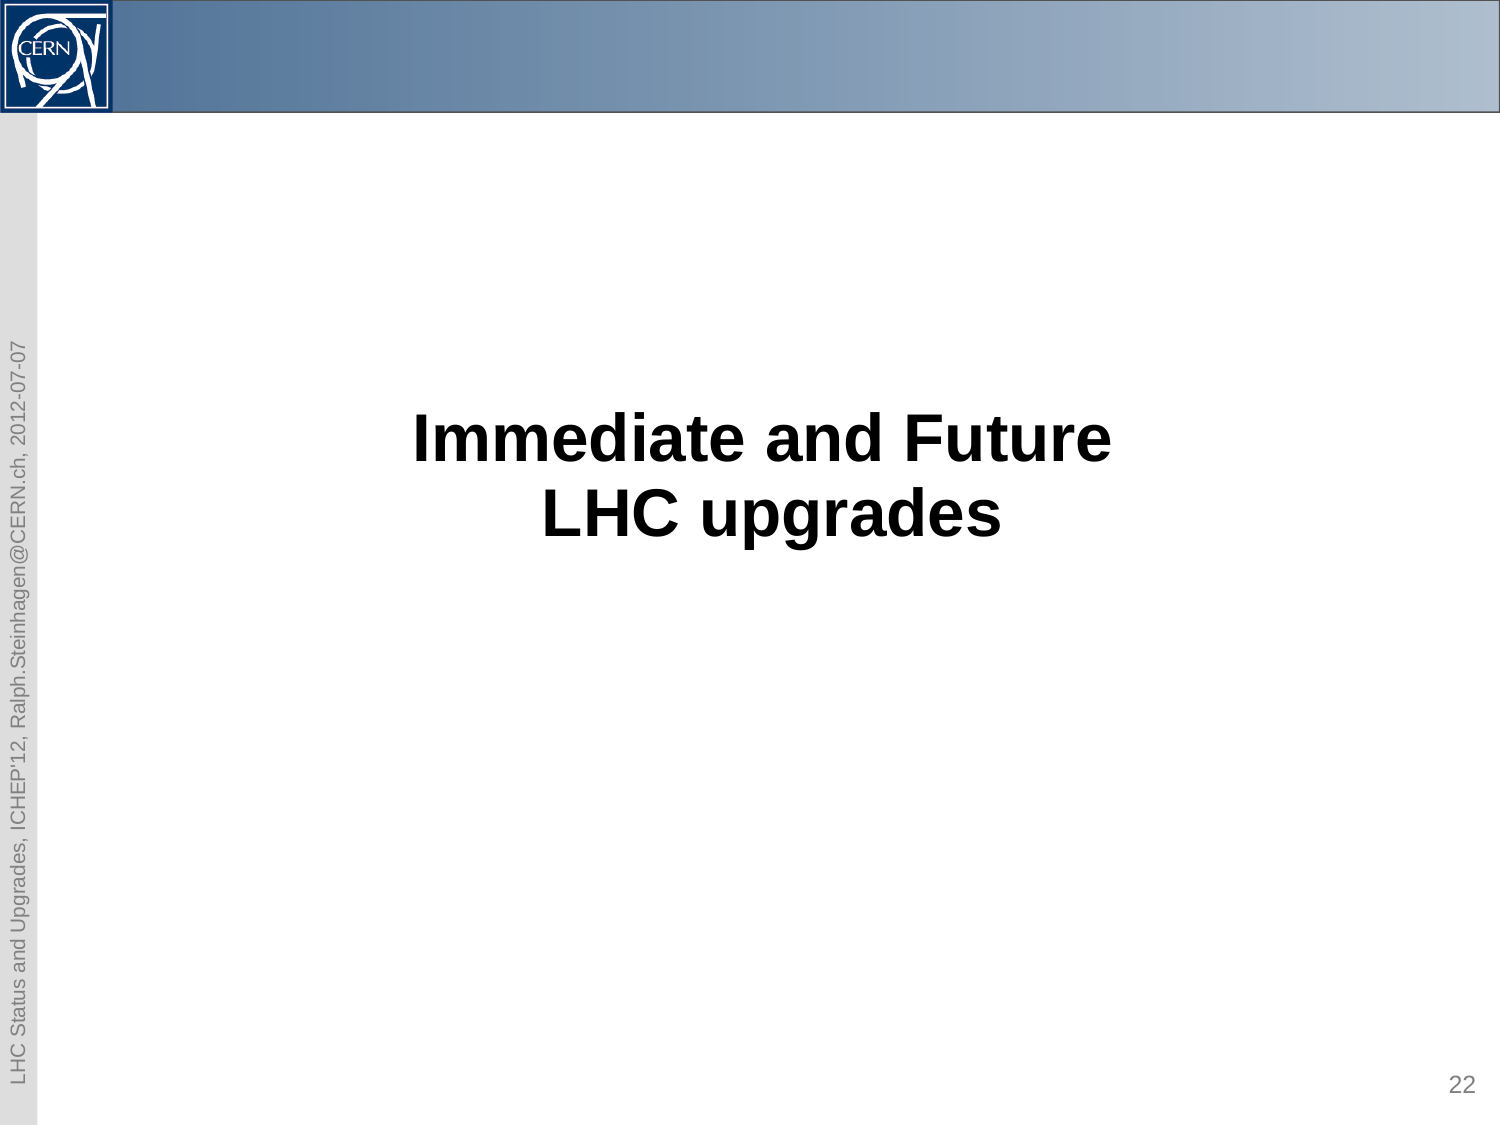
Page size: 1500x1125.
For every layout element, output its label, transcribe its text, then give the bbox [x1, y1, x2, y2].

title Immediate and Future LHC upgrades [135, 393, 1411, 744]
picture [0, 0, 113, 113]
